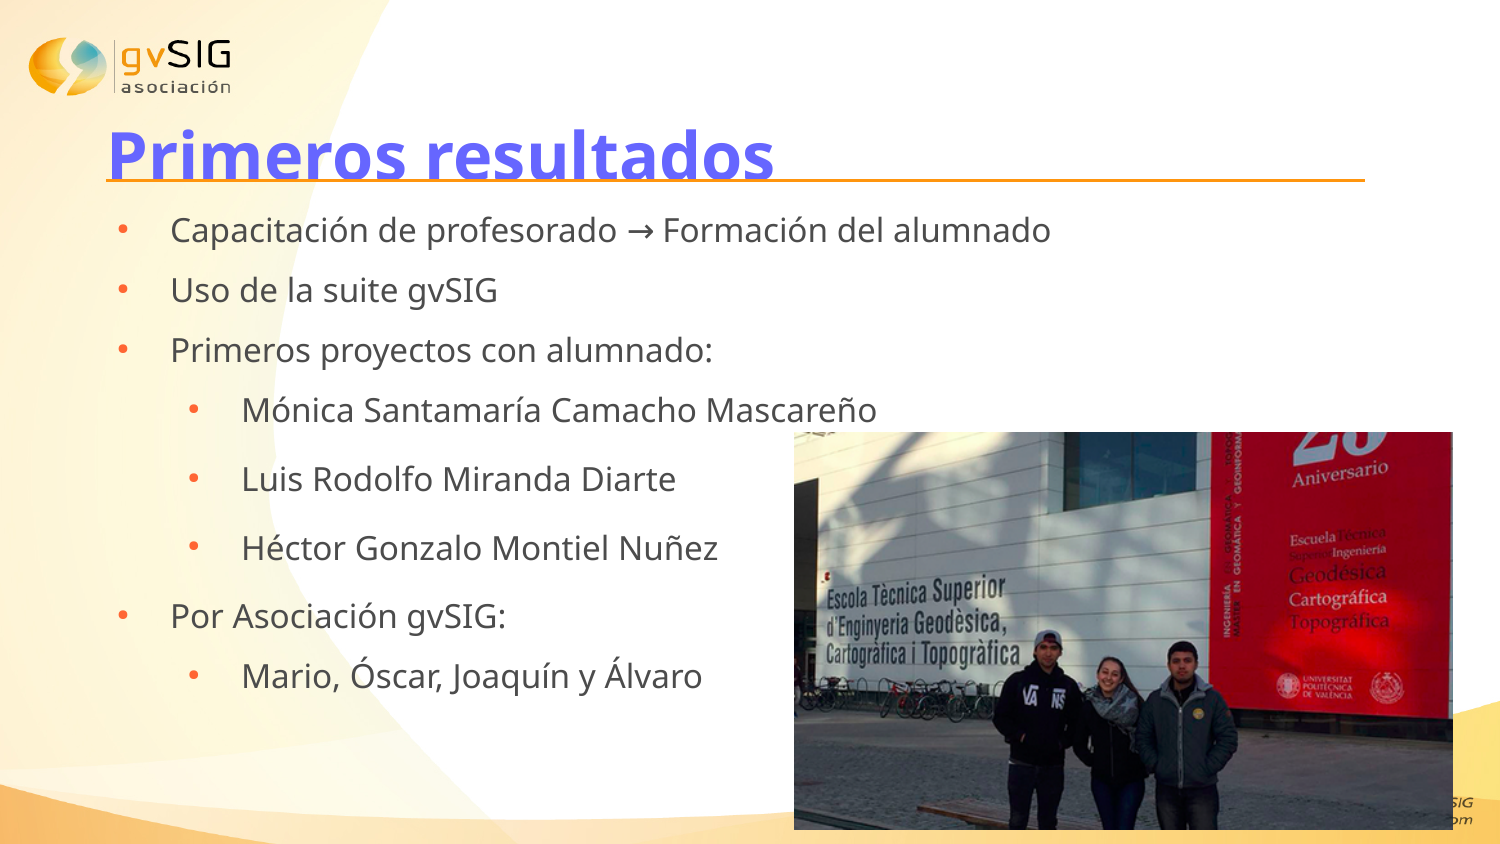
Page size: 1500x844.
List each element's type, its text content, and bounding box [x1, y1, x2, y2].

list Capacitación de profesorado → Formación del alumnado Uso de la suite gvSIG Primeros proyectos con alumnado: Mónica Santamaría Camacho Mascareño Luis Rodolfo Miranda Diarte Héctor Gonzalo Montiel Nuñez Por Asociación gvSIG: Mario, Óscar, Joaquín y Álvaro [99, 129, 1123, 770]
picture [0, 0, 1500, 844]
title Primeros resultados [106, 115, 1457, 193]
